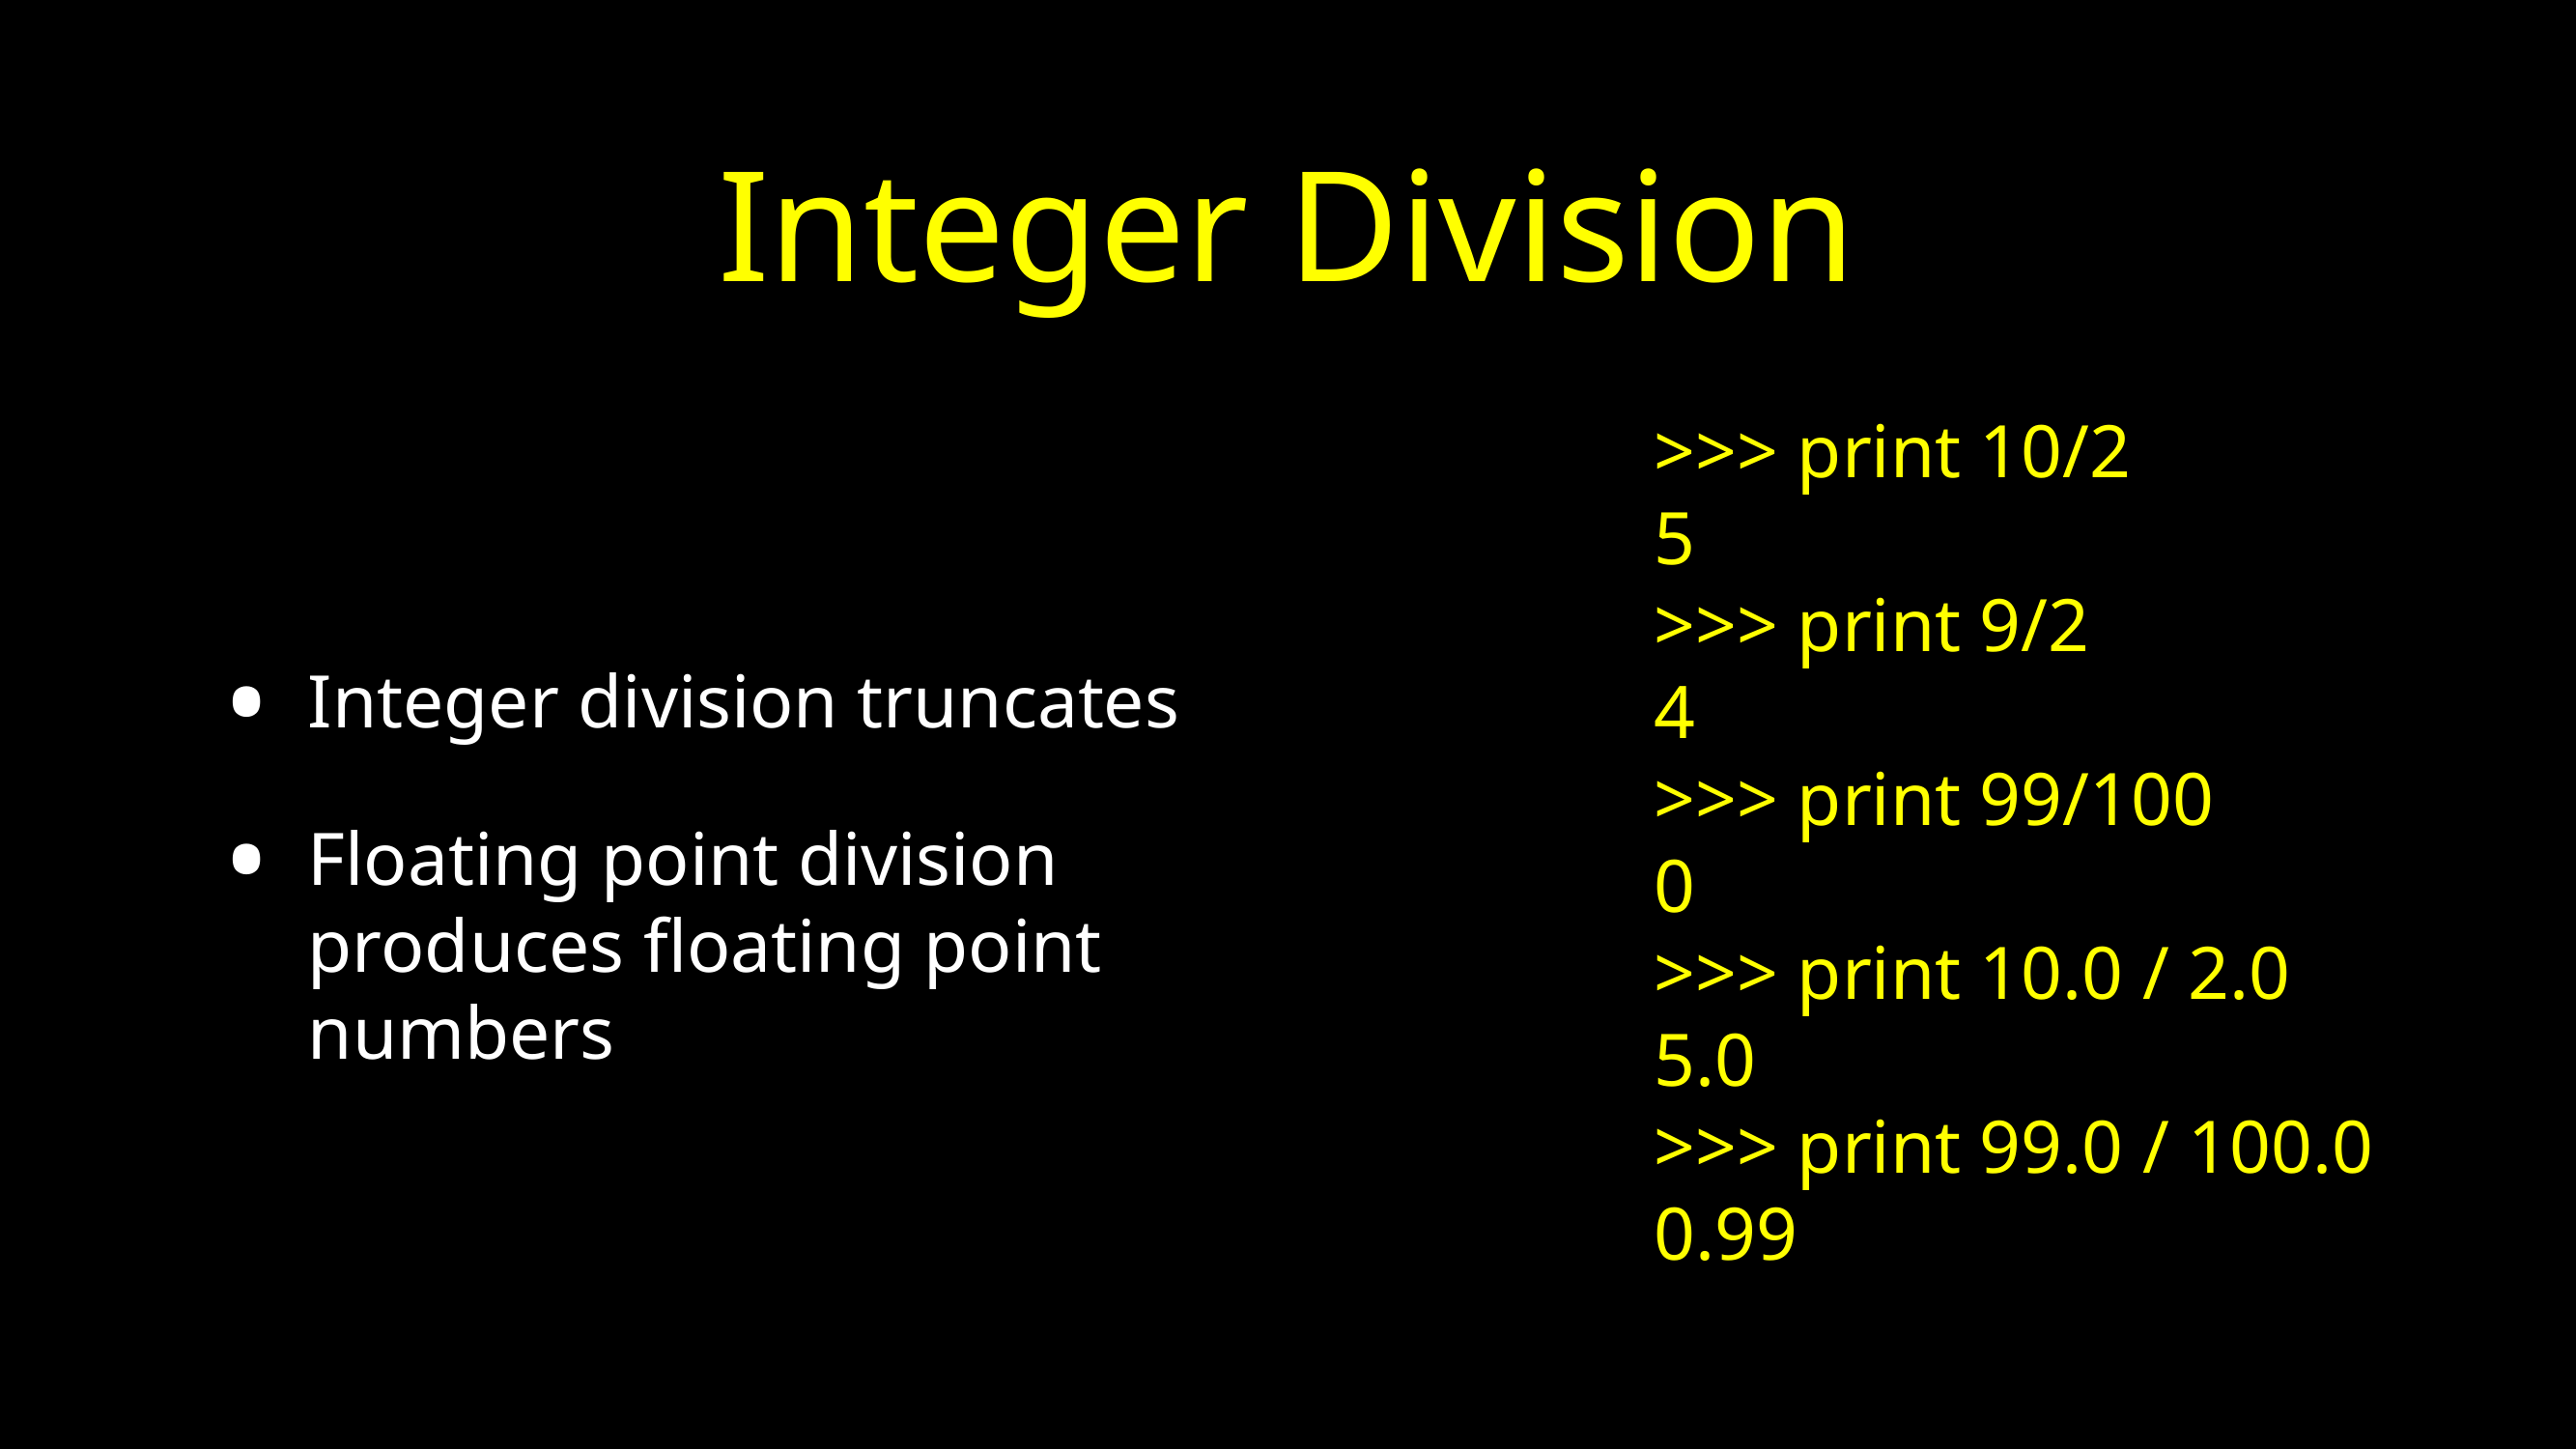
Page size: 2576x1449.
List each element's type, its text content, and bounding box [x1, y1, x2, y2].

text_box >>> print 10/2 5 >>> print 9/2 4 >>> print 99/100 0 >>> print 10.0 / 2.0 5.0 >>> print 99.0 / 100.0 0.99 [1654, 405, 2375, 1275]
list Integer division truncates Floating point division produces floating point numbers [183, 412, 1345, 1317]
title Integer Division [183, 38, 2392, 403]
